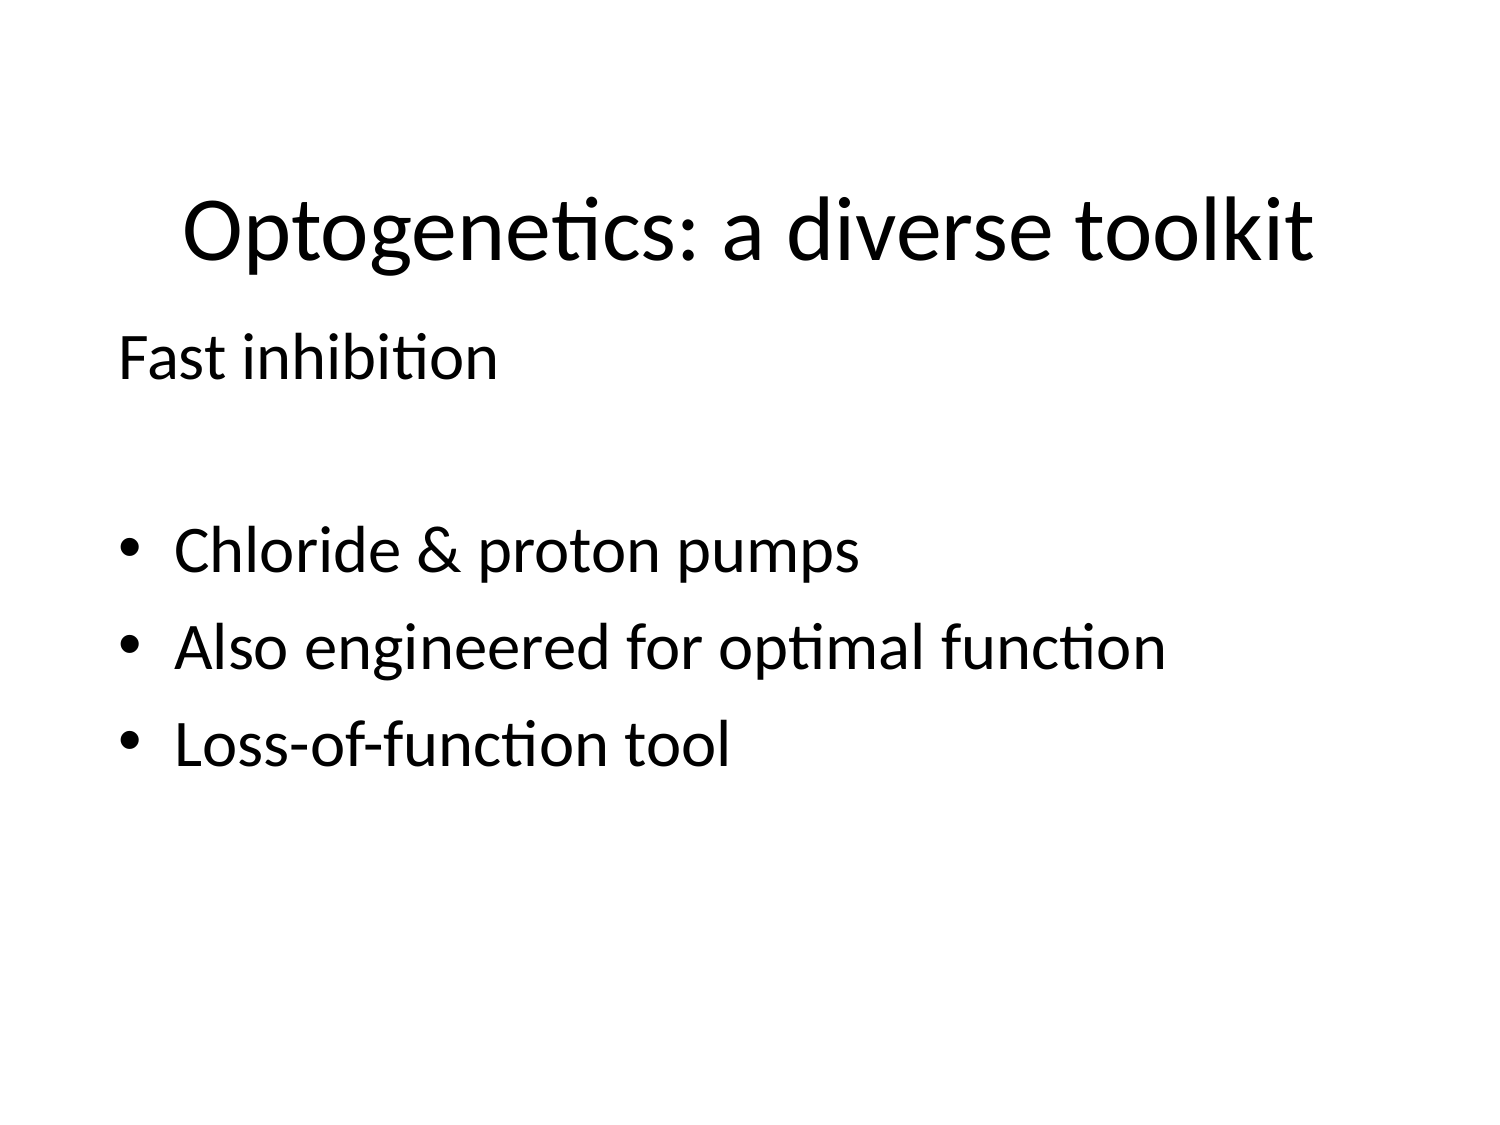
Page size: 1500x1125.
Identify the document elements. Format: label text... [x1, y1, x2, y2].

title Optogenetics: a diverse toolkit [103, 141, 1397, 305]
list Fast inhibition Chloride & proton pumps Also engineered for optimal function Loss-of-function tool [103, 305, 1397, 923]
